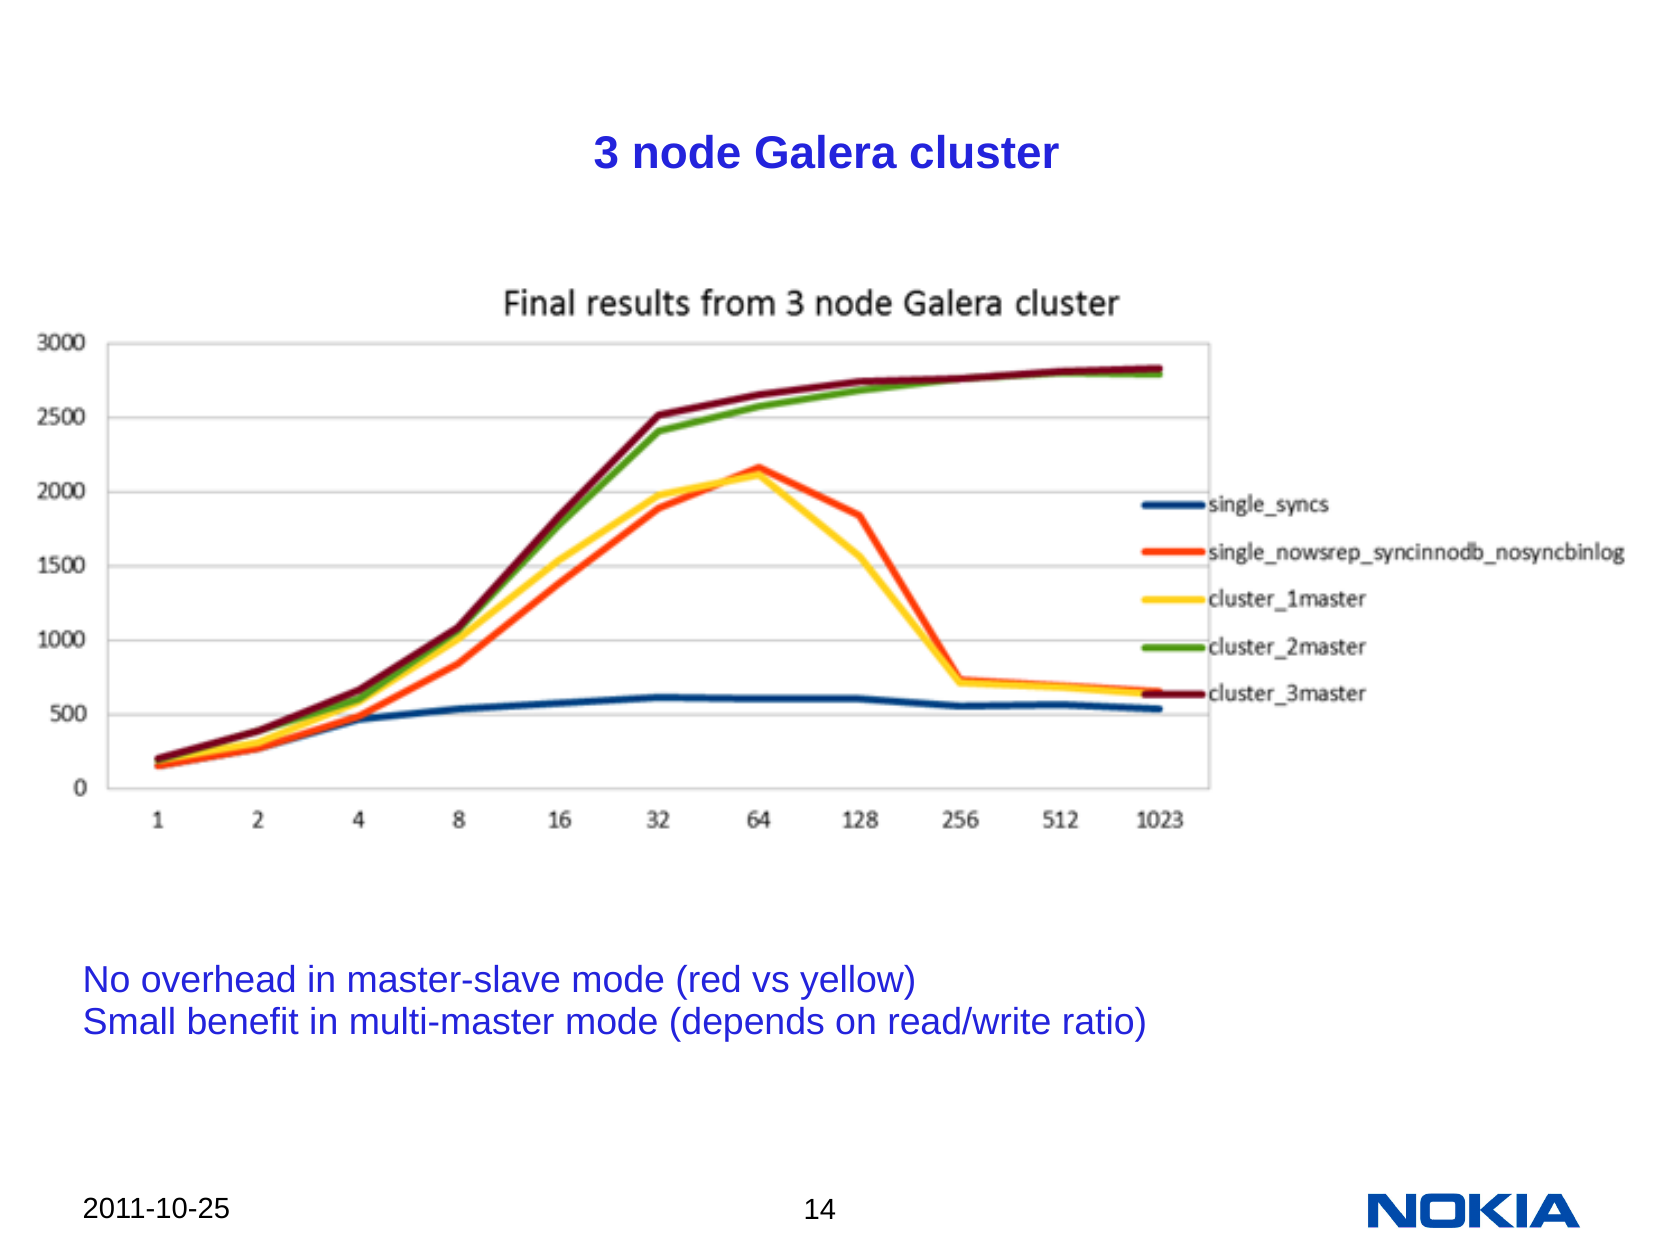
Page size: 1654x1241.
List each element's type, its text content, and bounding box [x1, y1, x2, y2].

picture [0, 262, 1654, 863]
text_box No overhead in master-slave mode (red vs yellow) Small benefit in multi-master mode (depends on read/write ratio) [67, 951, 1451, 1135]
title 3 node Galera cluster [82, 49, 1571, 257]
picture [1347, 1184, 1601, 1233]
